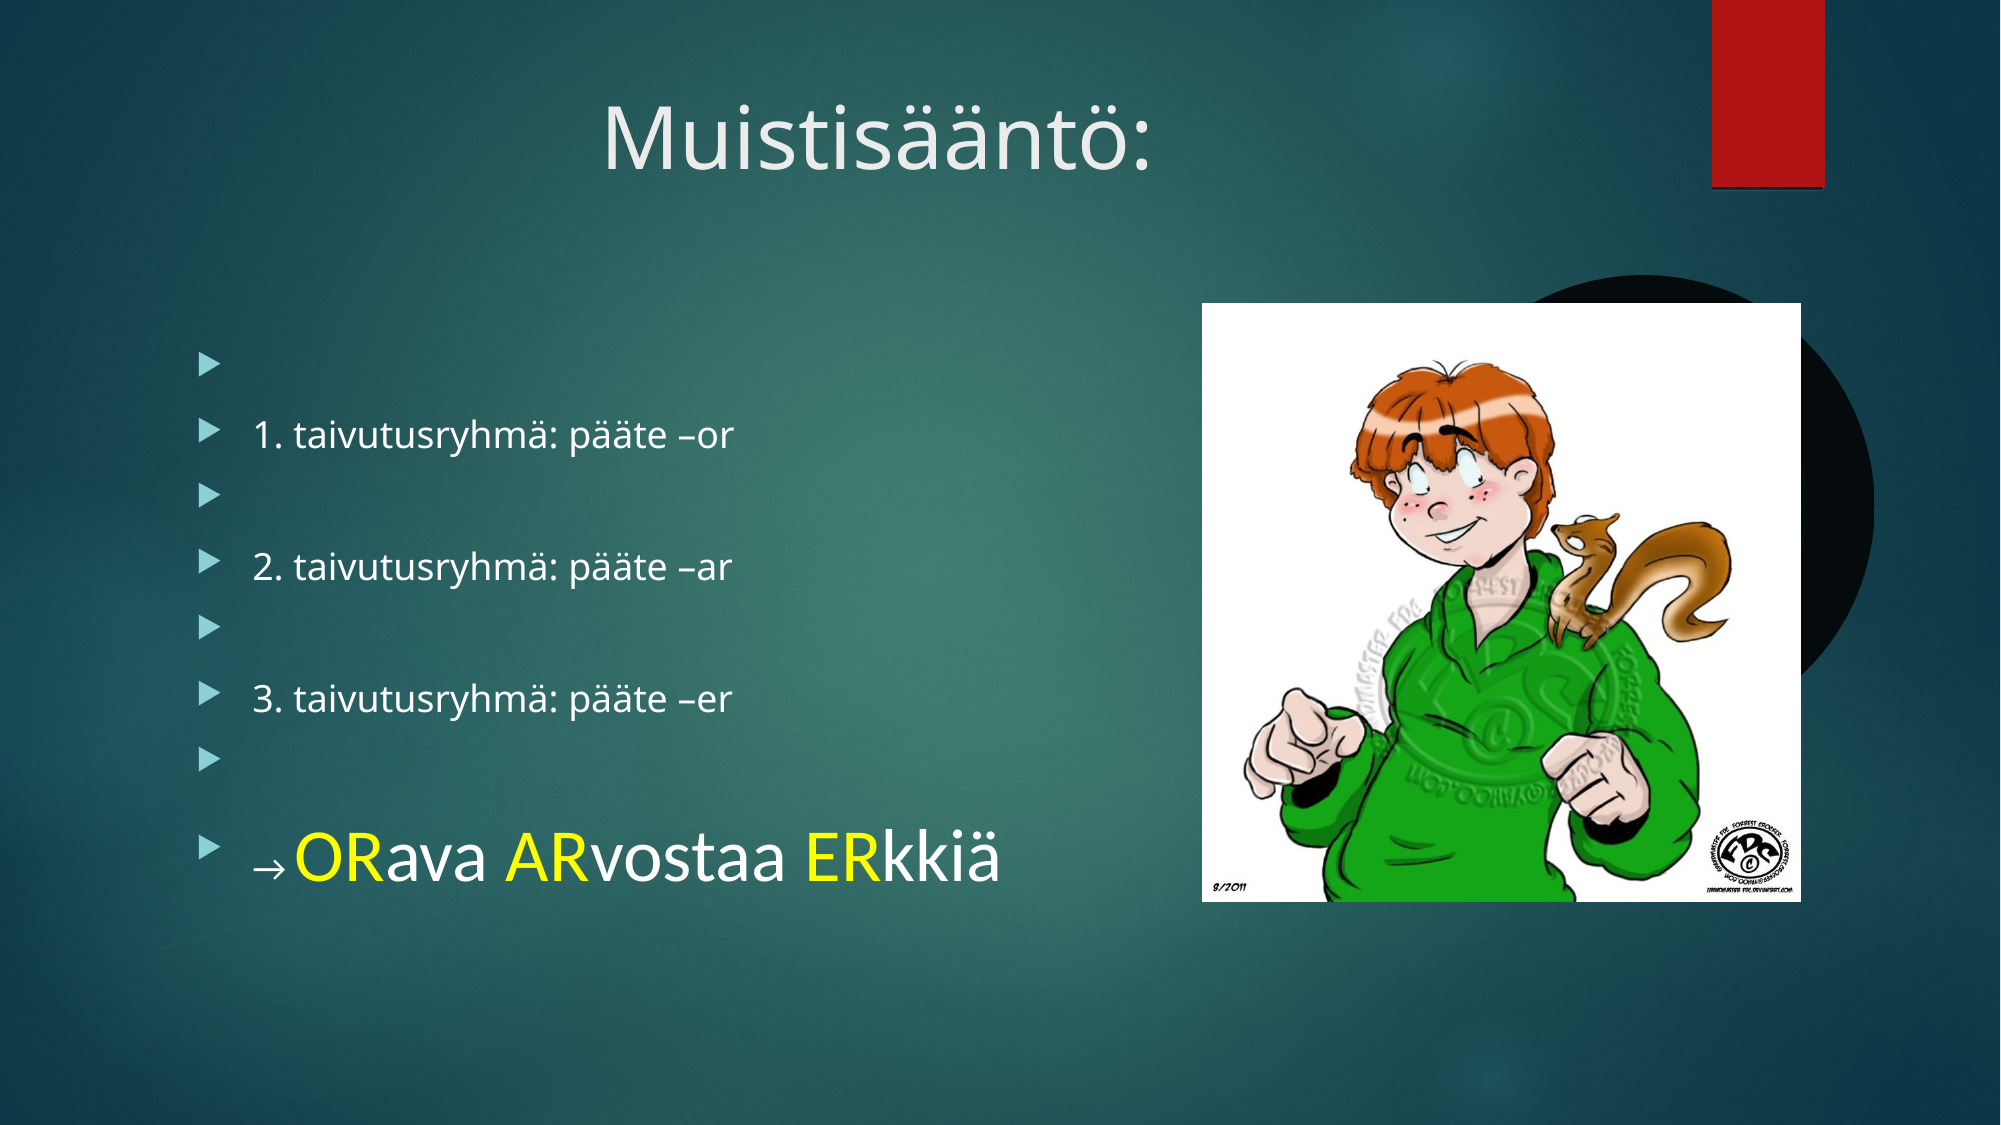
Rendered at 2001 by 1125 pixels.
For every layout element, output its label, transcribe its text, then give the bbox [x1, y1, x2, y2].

list 1. taivutusryhmä: pääte –or 2. taivutusryhmä: pääte –ar 3. taivutusryhmä: pääte –er → ORava ARvostaa ERkkiä [181, 338, 1075, 1027]
title Muistisääntö: [106, 74, 1649, 305]
picture [1202, 304, 1801, 902]
